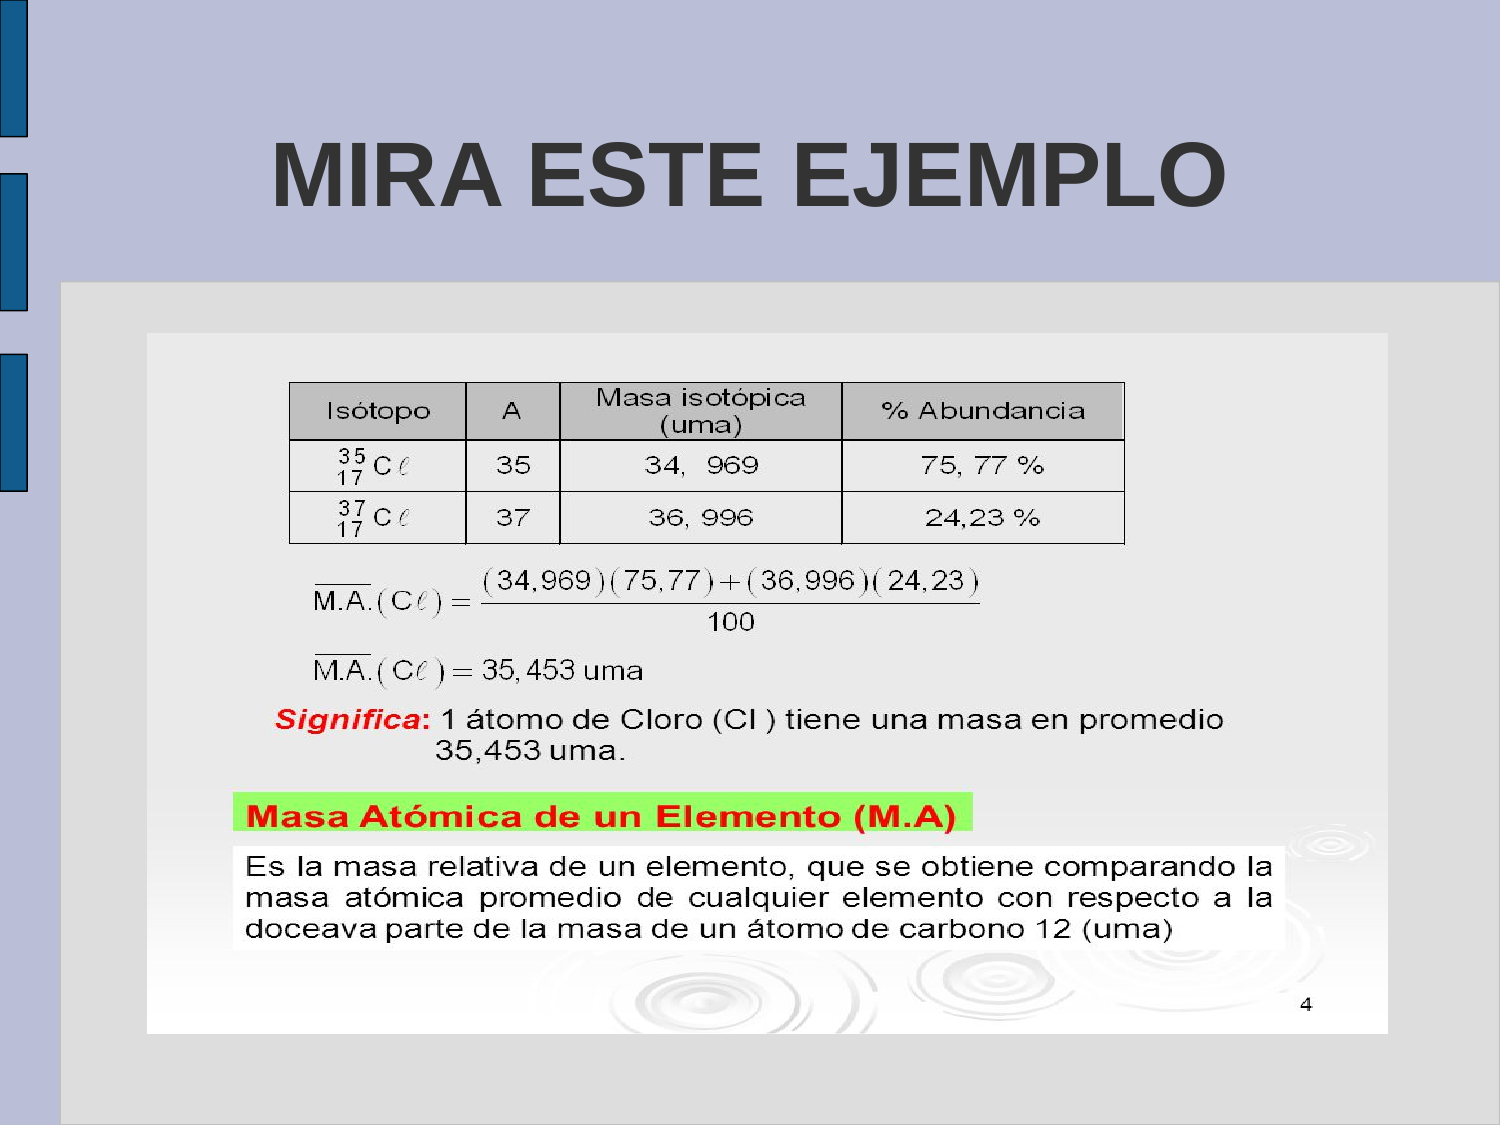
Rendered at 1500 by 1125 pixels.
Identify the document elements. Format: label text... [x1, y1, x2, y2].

picture [147, 333, 1388, 1034]
title MIRA ESTE EJEMPLO [110, 73, 1391, 279]
